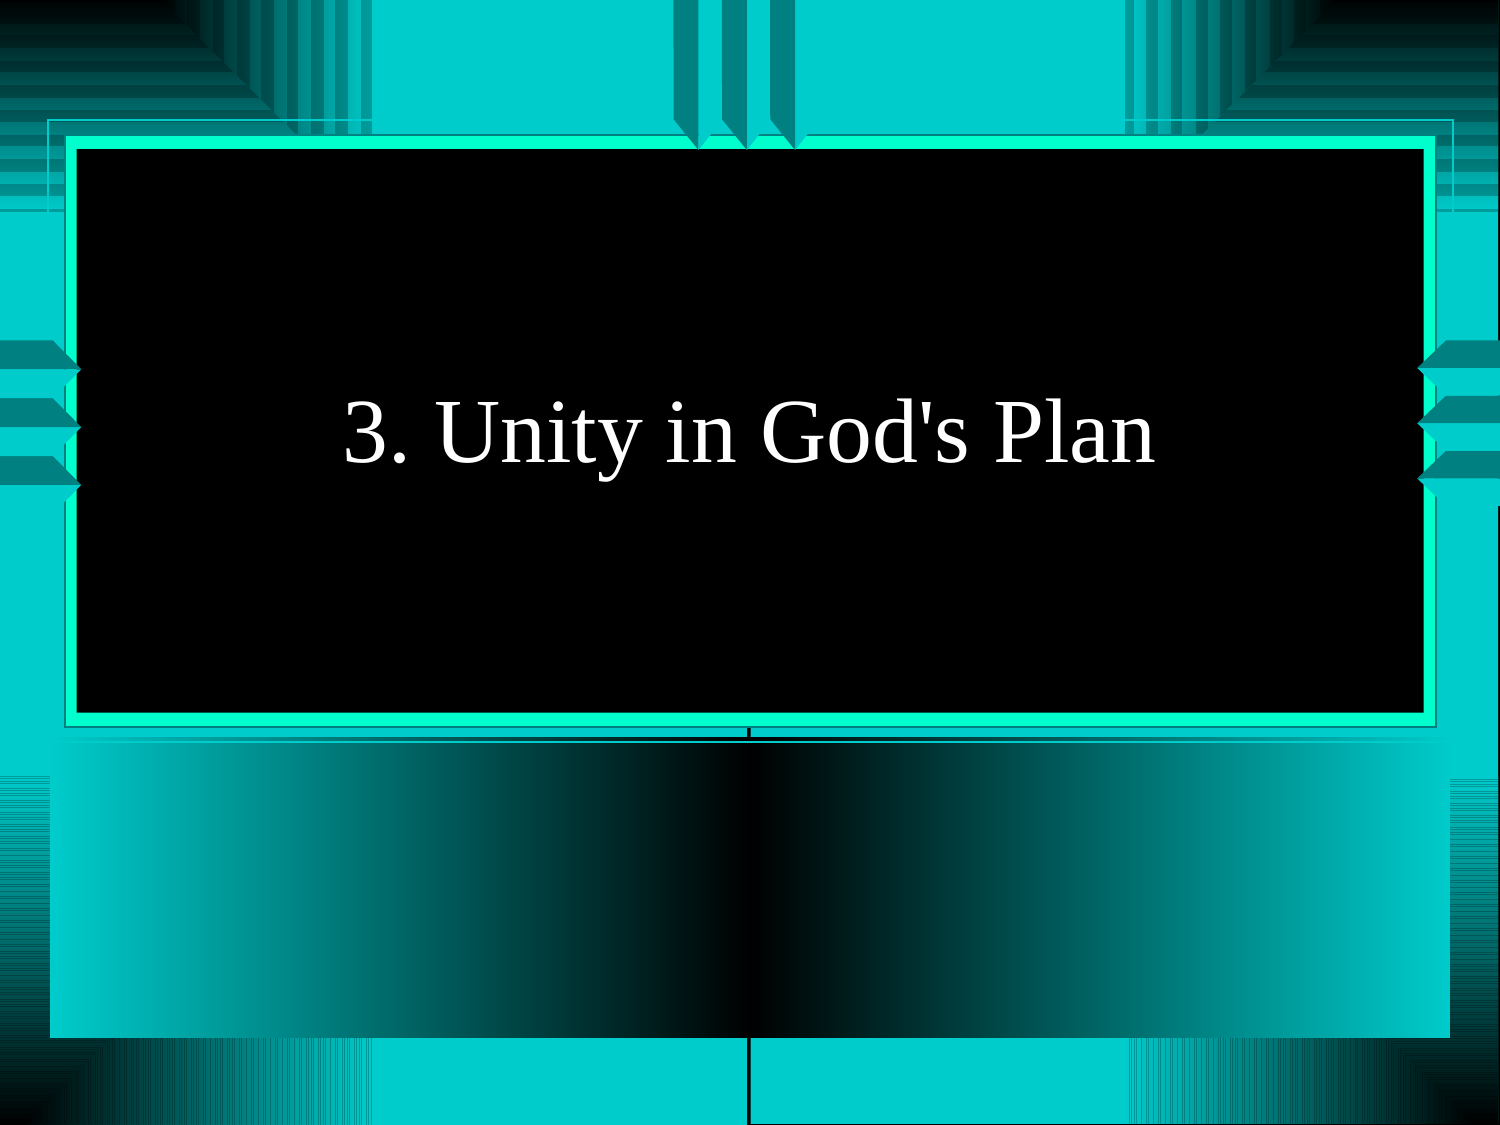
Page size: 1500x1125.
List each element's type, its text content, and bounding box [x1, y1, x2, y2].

title 3. Unity in God's Plan [112, 337, 1388, 526]
